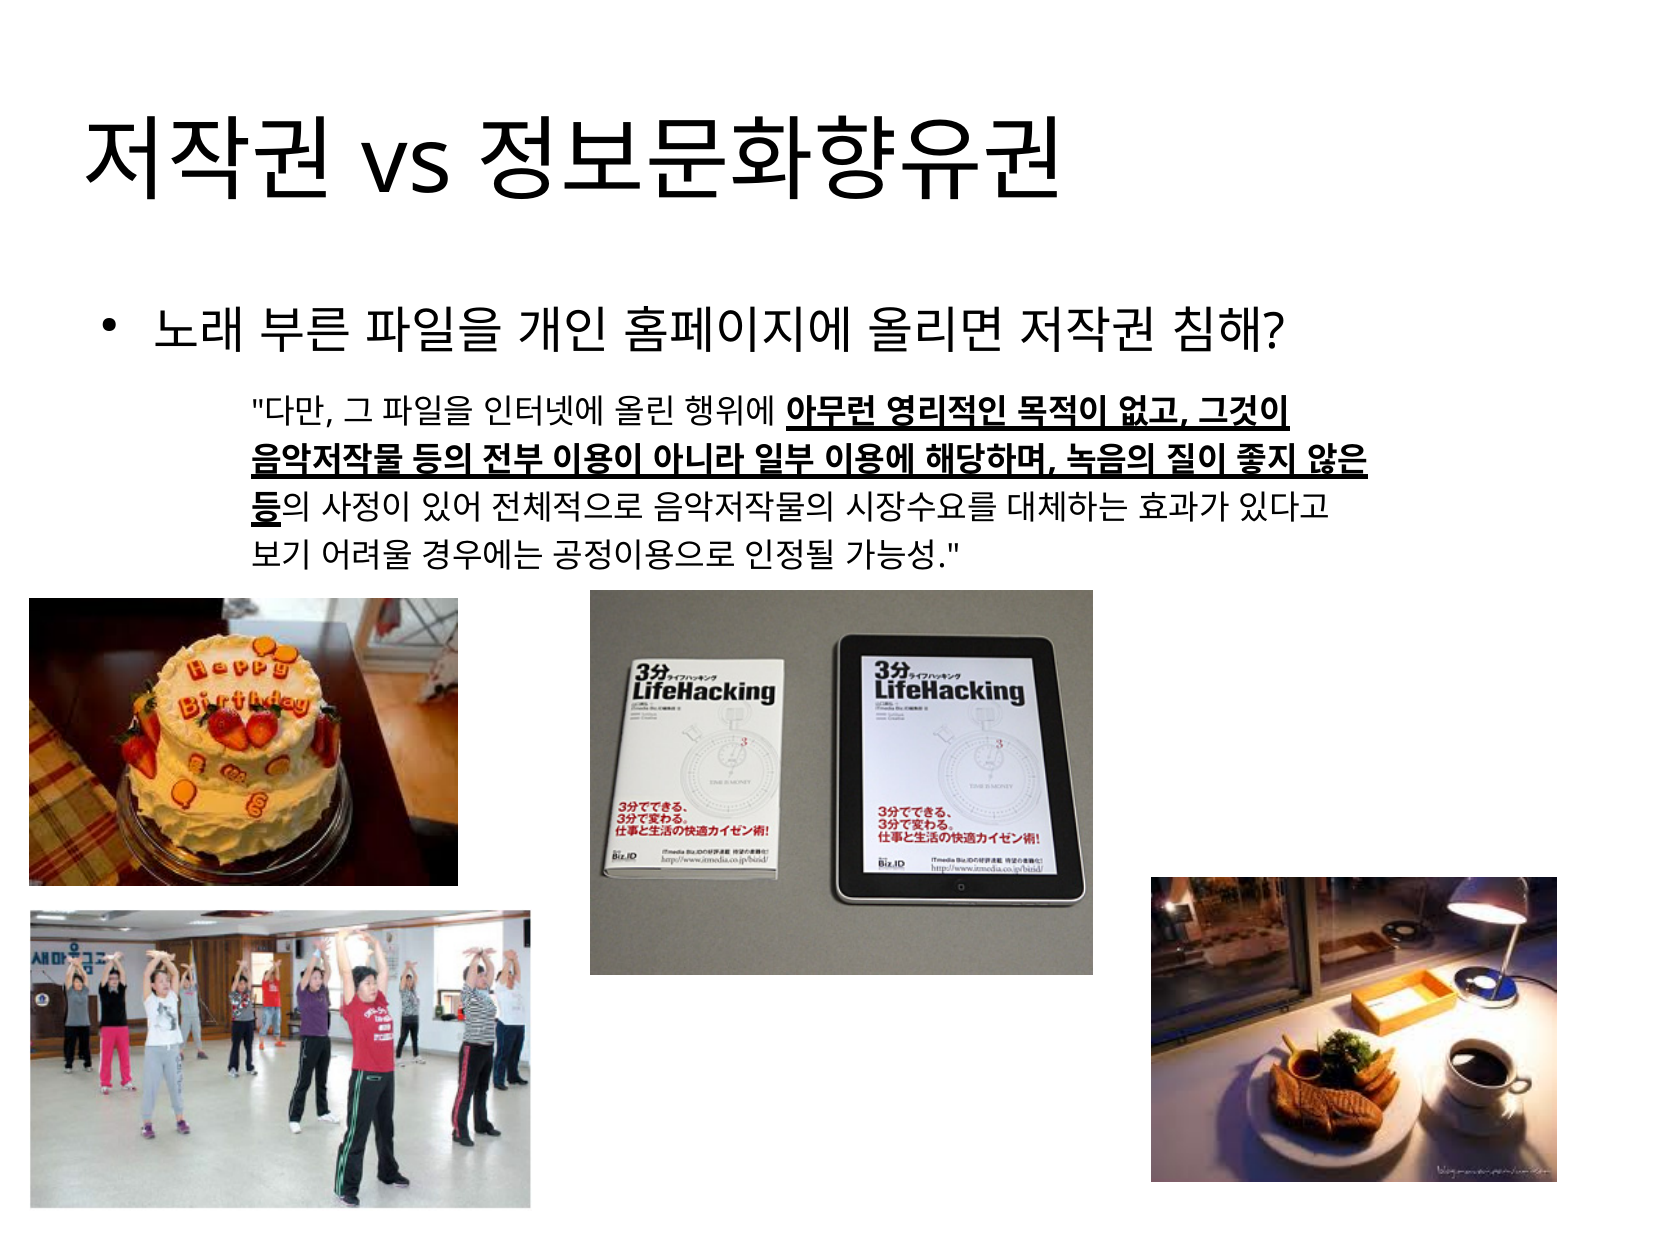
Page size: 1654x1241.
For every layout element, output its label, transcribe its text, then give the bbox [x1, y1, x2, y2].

title 저작권 vs 정보문화향유권 [82, 56, 1571, 250]
text_box "다만, 그 파일을 인터넷에 올린 행위에 아무런 영리적인 목적이 없고, 그것이 음악저작물 등의 전부 이용이 아니라 일부 이용에 해당하며, 녹음의 질이 좋지 않은 등의 사정이 있어 전체적으로 음악저작물의 시장수요를 대체하는 효과가 있다고 보기 어려울 경우에는 공정이용으로 인정될 가능성." [236, 377, 1388, 561]
list 노래 부른 파일을 개인 홈페이지에 올리면 저작권 침해? [82, 290, 1571, 1094]
picture [1151, 877, 1557, 1182]
picture [590, 590, 1093, 975]
picture [29, 598, 458, 886]
picture [29, 909, 532, 1211]
